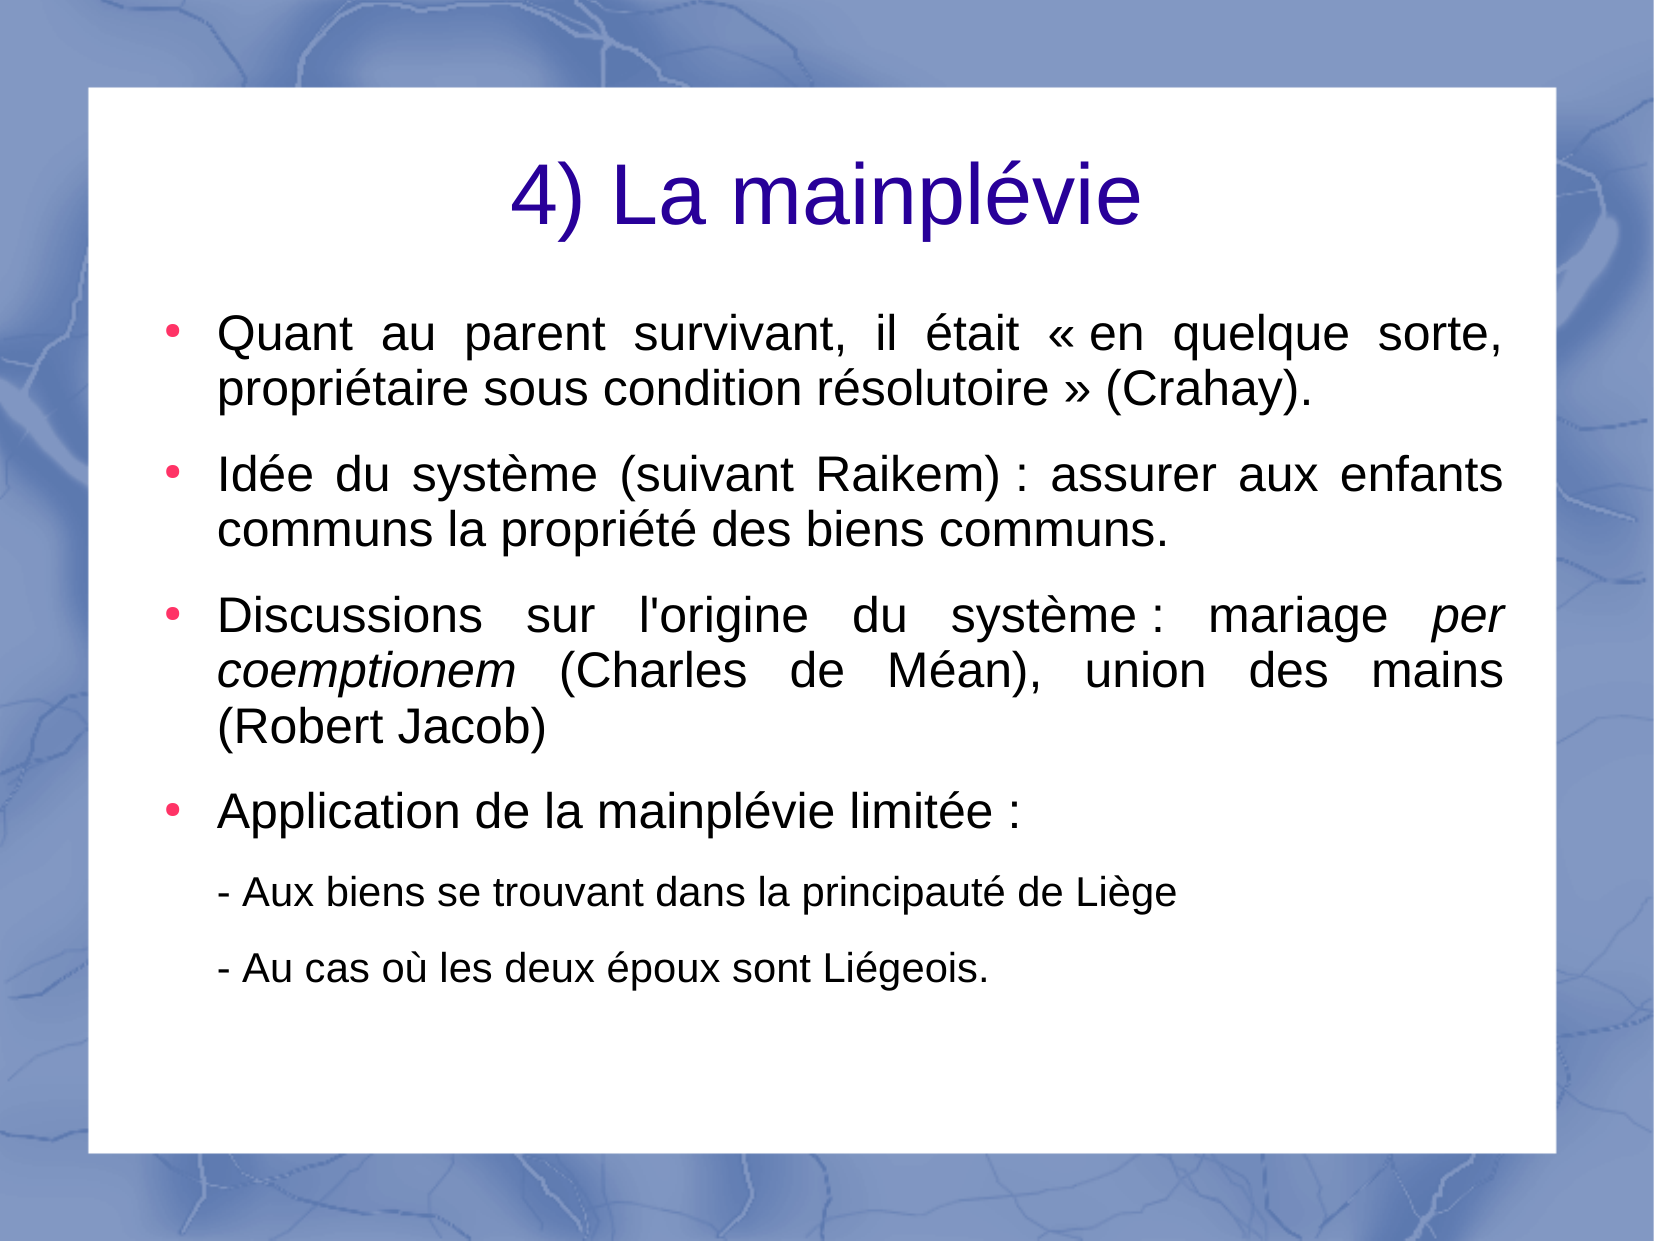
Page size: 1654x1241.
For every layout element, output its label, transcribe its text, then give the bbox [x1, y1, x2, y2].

list Quant au parent survivant, il était « en quelque sorte, propriétaire sous condition résolutoire » (Crahay). Idée du système (suivant Raikem) : assurer aux enfants communs la propriété des biens communs. Discussions sur l'origine du système : mariage per coemptionem (Charles de Méan), union des mains (Robert Jacob) Application de la mainplévie limitée : - Aux biens se trouvant dans la principauté de Liège - Au cas où les deux époux sont Liégeois. [146, 304, 1505, 1025]
picture [0, 0, 1654, 1241]
title 4) La mainplévie [118, 90, 1536, 298]
